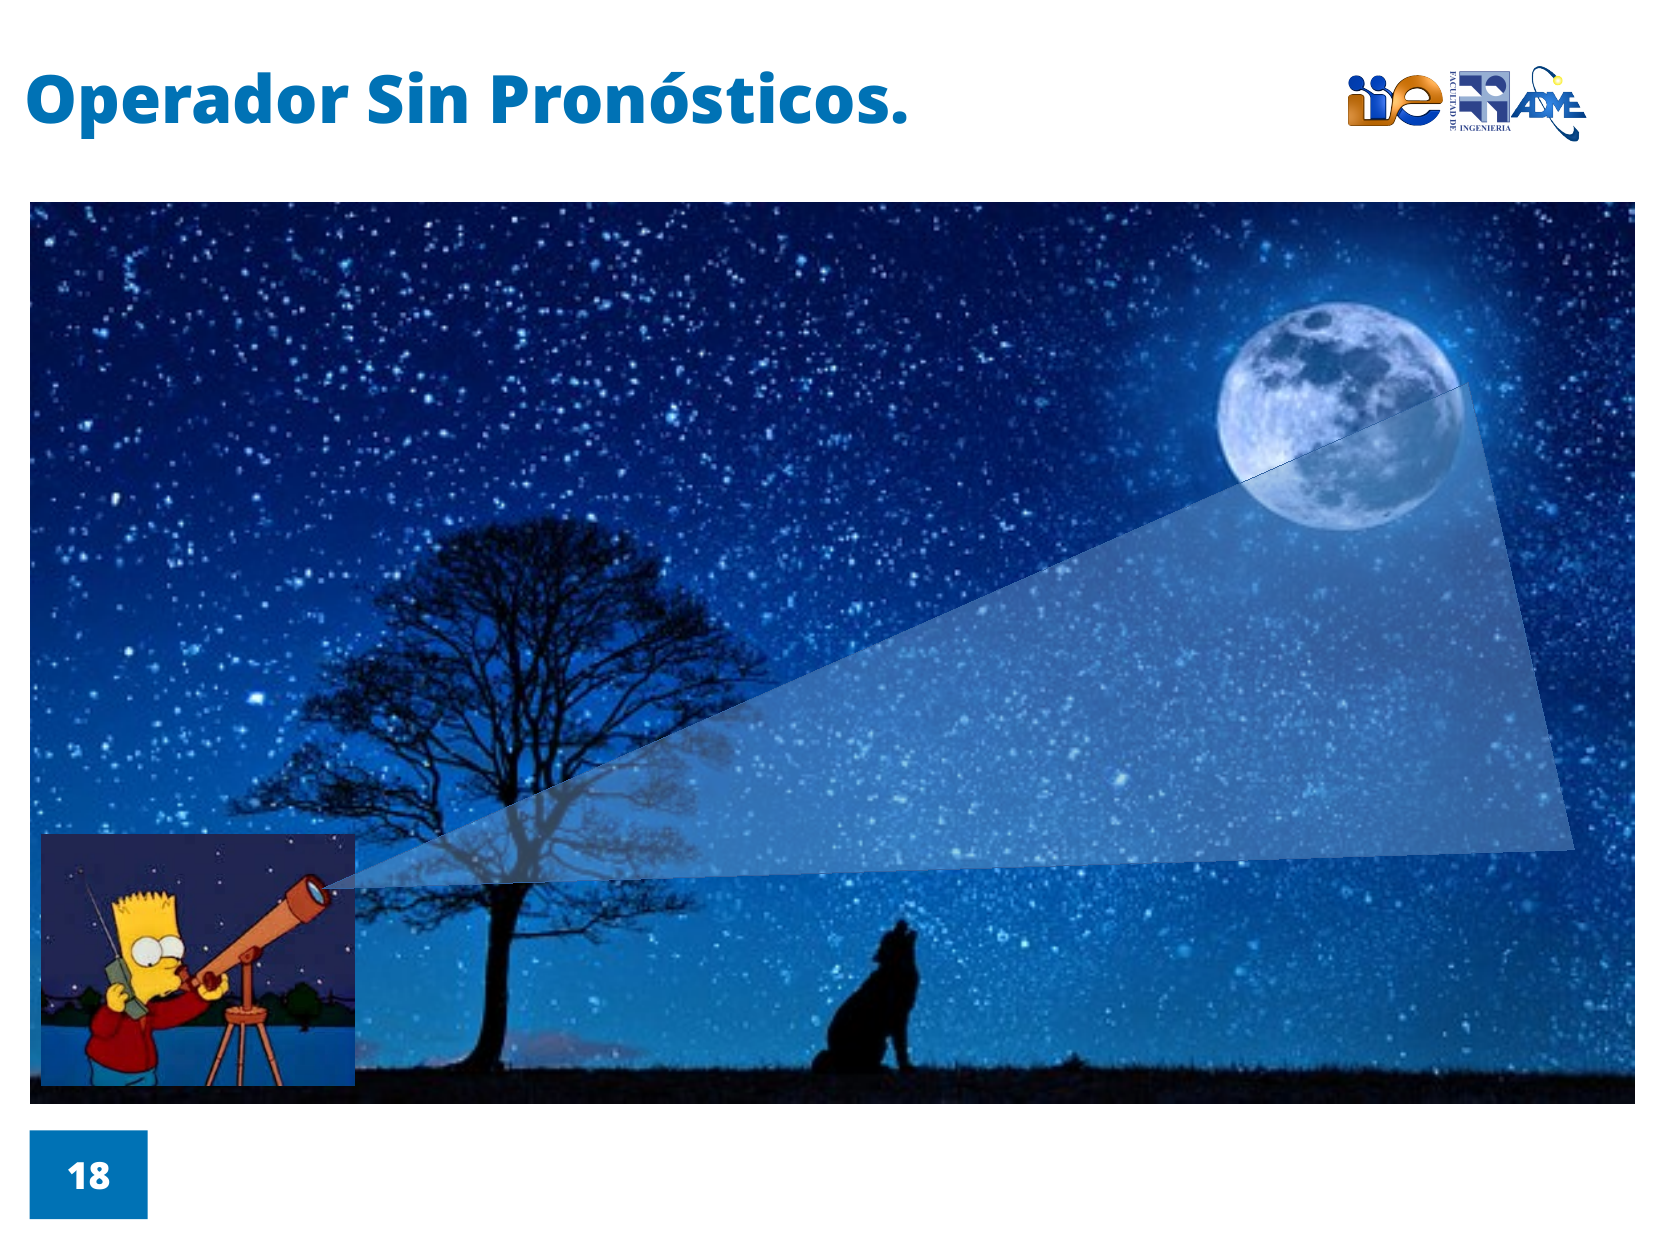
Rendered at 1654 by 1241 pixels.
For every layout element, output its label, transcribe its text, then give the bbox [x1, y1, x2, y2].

picture [30, 202, 1635, 1104]
text_box [322, 382, 1575, 889]
title Operador Sin Pronósticos. [24, 23, 1377, 144]
picture [1450, 66, 1589, 143]
picture [1377, 75, 1443, 126]
